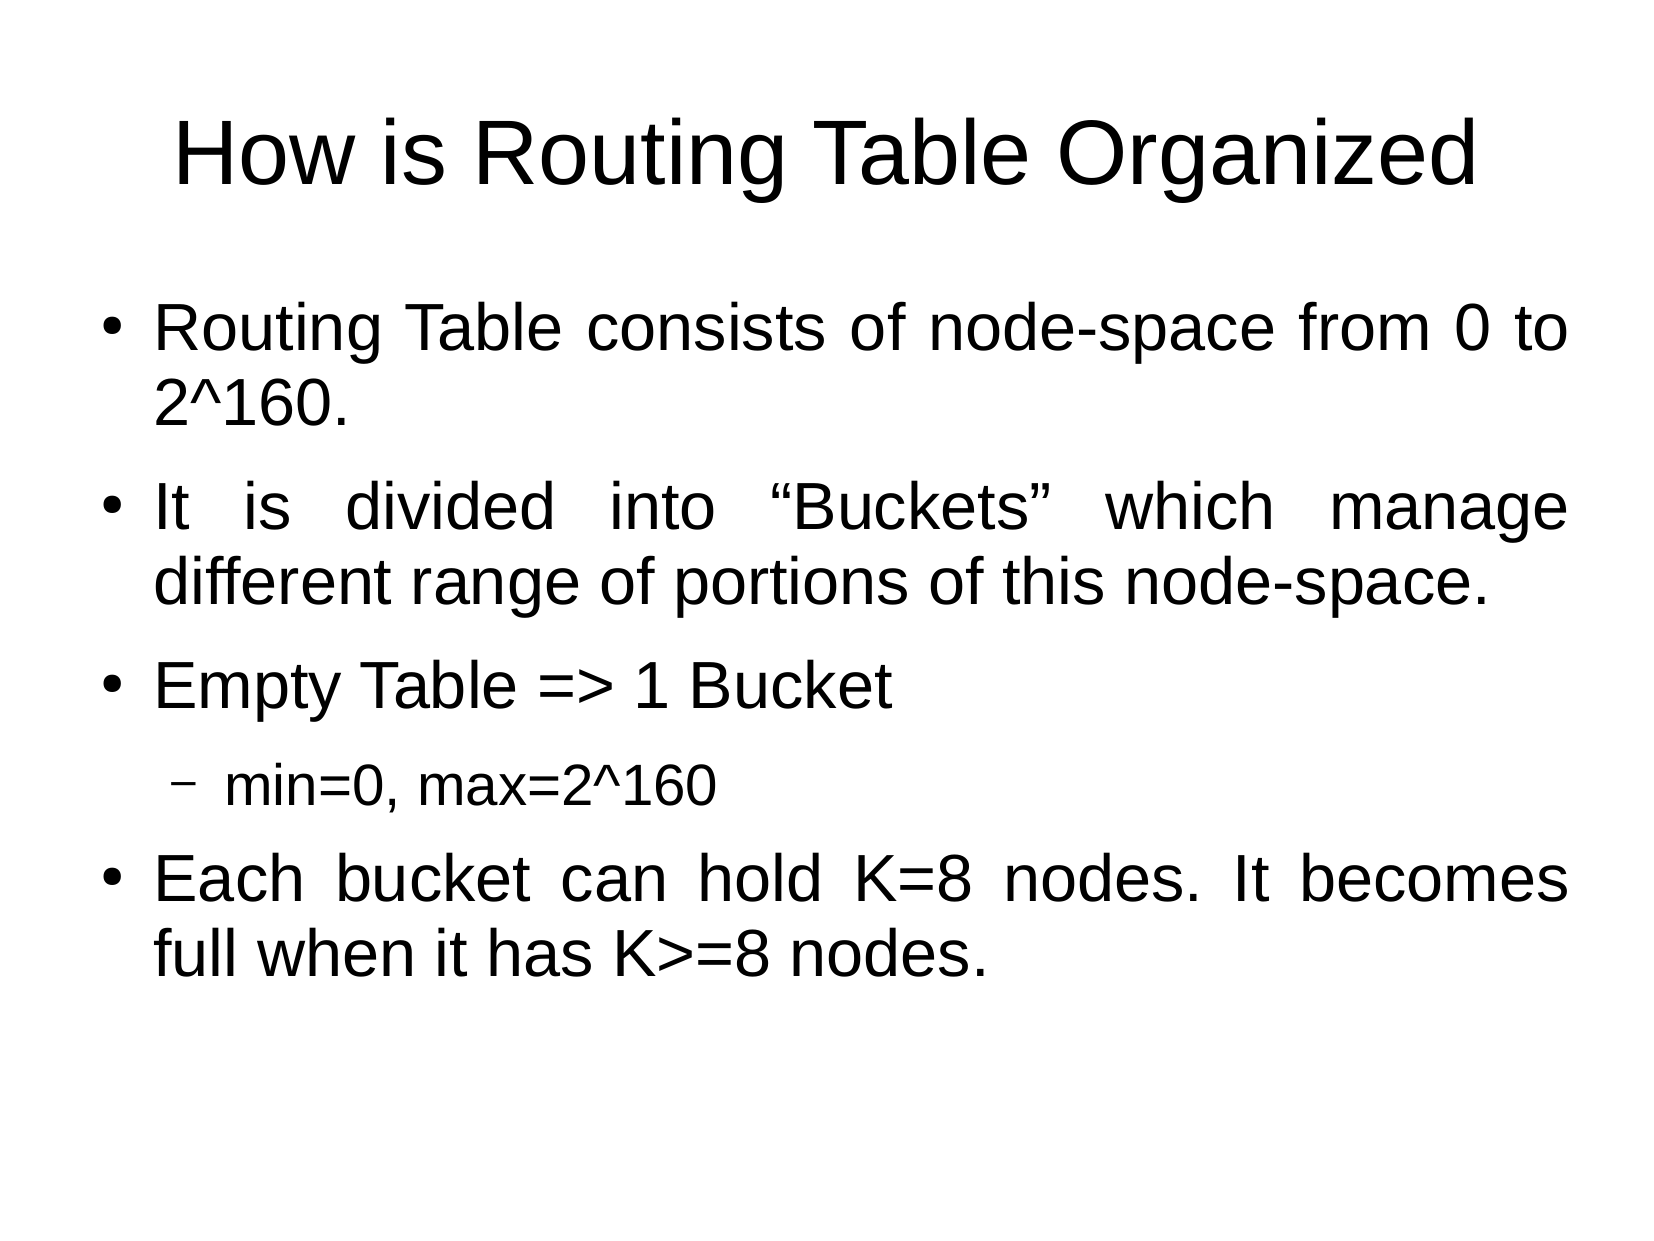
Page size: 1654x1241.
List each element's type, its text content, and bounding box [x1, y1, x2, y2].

list Routing Table consists of node-space from 0 to 2^160. It is divided into “Buckets” which manage different range of portions of this node-space. Empty Table => 1 Bucket min=0, max=2^160 Each bucket can hold K=8 nodes. It becomes full when it has K>=8 nodes. [82, 290, 1571, 1010]
title How is Routing Table Organized [82, 49, 1571, 257]
